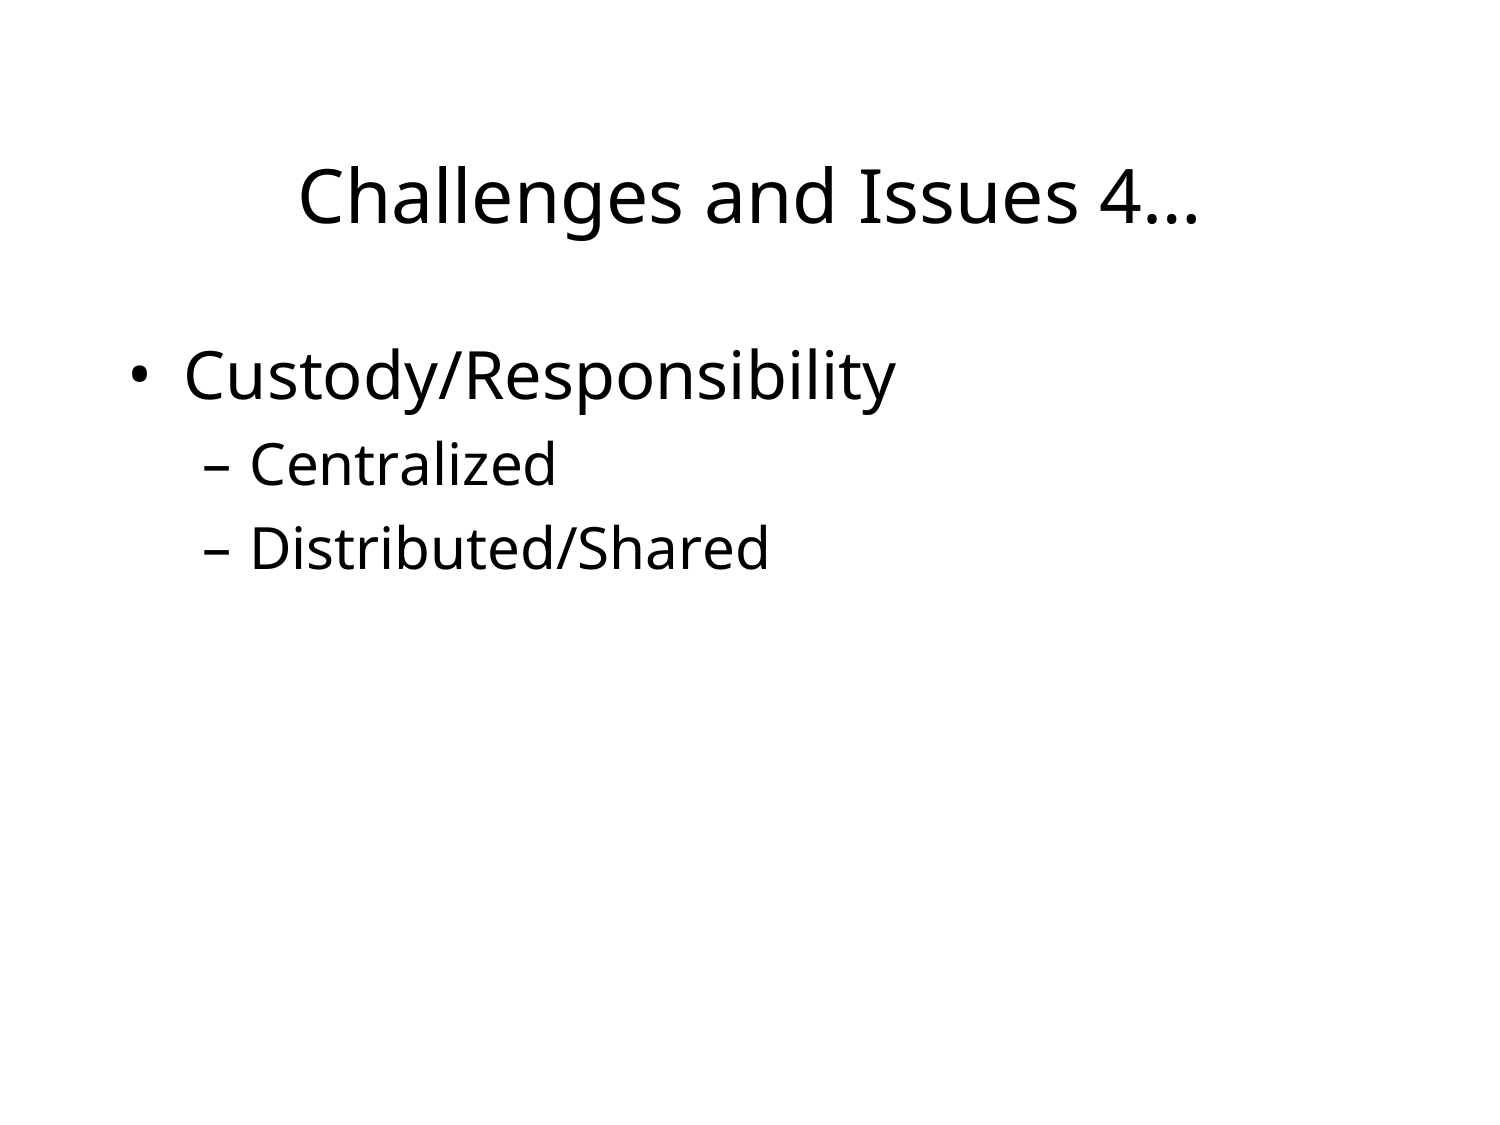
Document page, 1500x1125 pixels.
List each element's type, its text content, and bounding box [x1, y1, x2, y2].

list Custody/Responsibility Centralized Distributed/Shared [112, 324, 1388, 1001]
title Challenges and Issues 4… [112, 99, 1388, 288]
